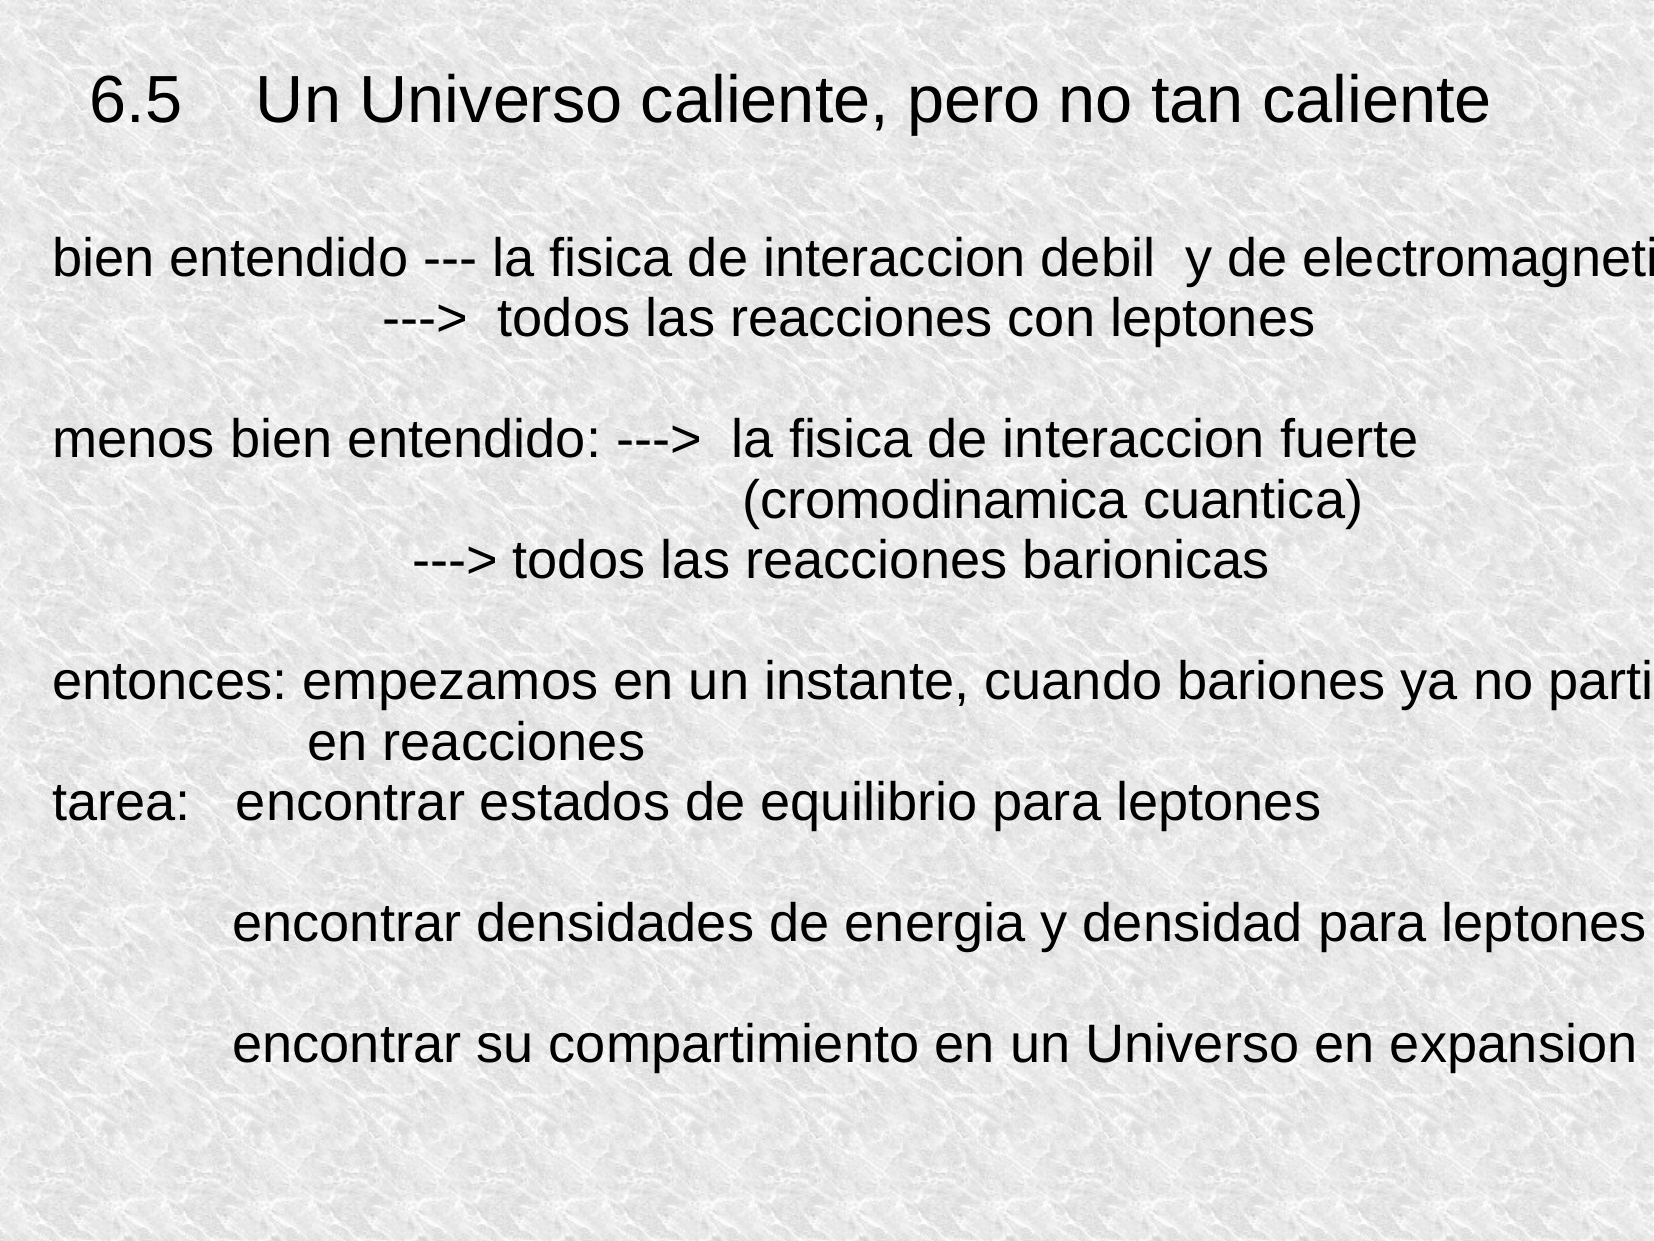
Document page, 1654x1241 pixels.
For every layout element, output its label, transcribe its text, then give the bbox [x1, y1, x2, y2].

text_box 6.5 Un Universo caliente, pero no tan caliente [75, 54, 1384, 151]
text_box bien entendido --- la fisica de interaccion debil y de electromagnetismo ---> todos las reacciones con leptones menos bien entendido: ---> la fisica de interaccion fuerte (cromodinamica cuantica) ---> todos las reacciones barionicas entonces: empezamos en un instante, cuando bariones ya no participaron en reacciones tarea: encontrar estados de equilibrio para leptones encontrar densidades de energia y densidad para leptones encontrar su compartimiento en un Universo en expansion [37, 219, 1646, 1152]
picture [0, 0, 1654, 1241]
